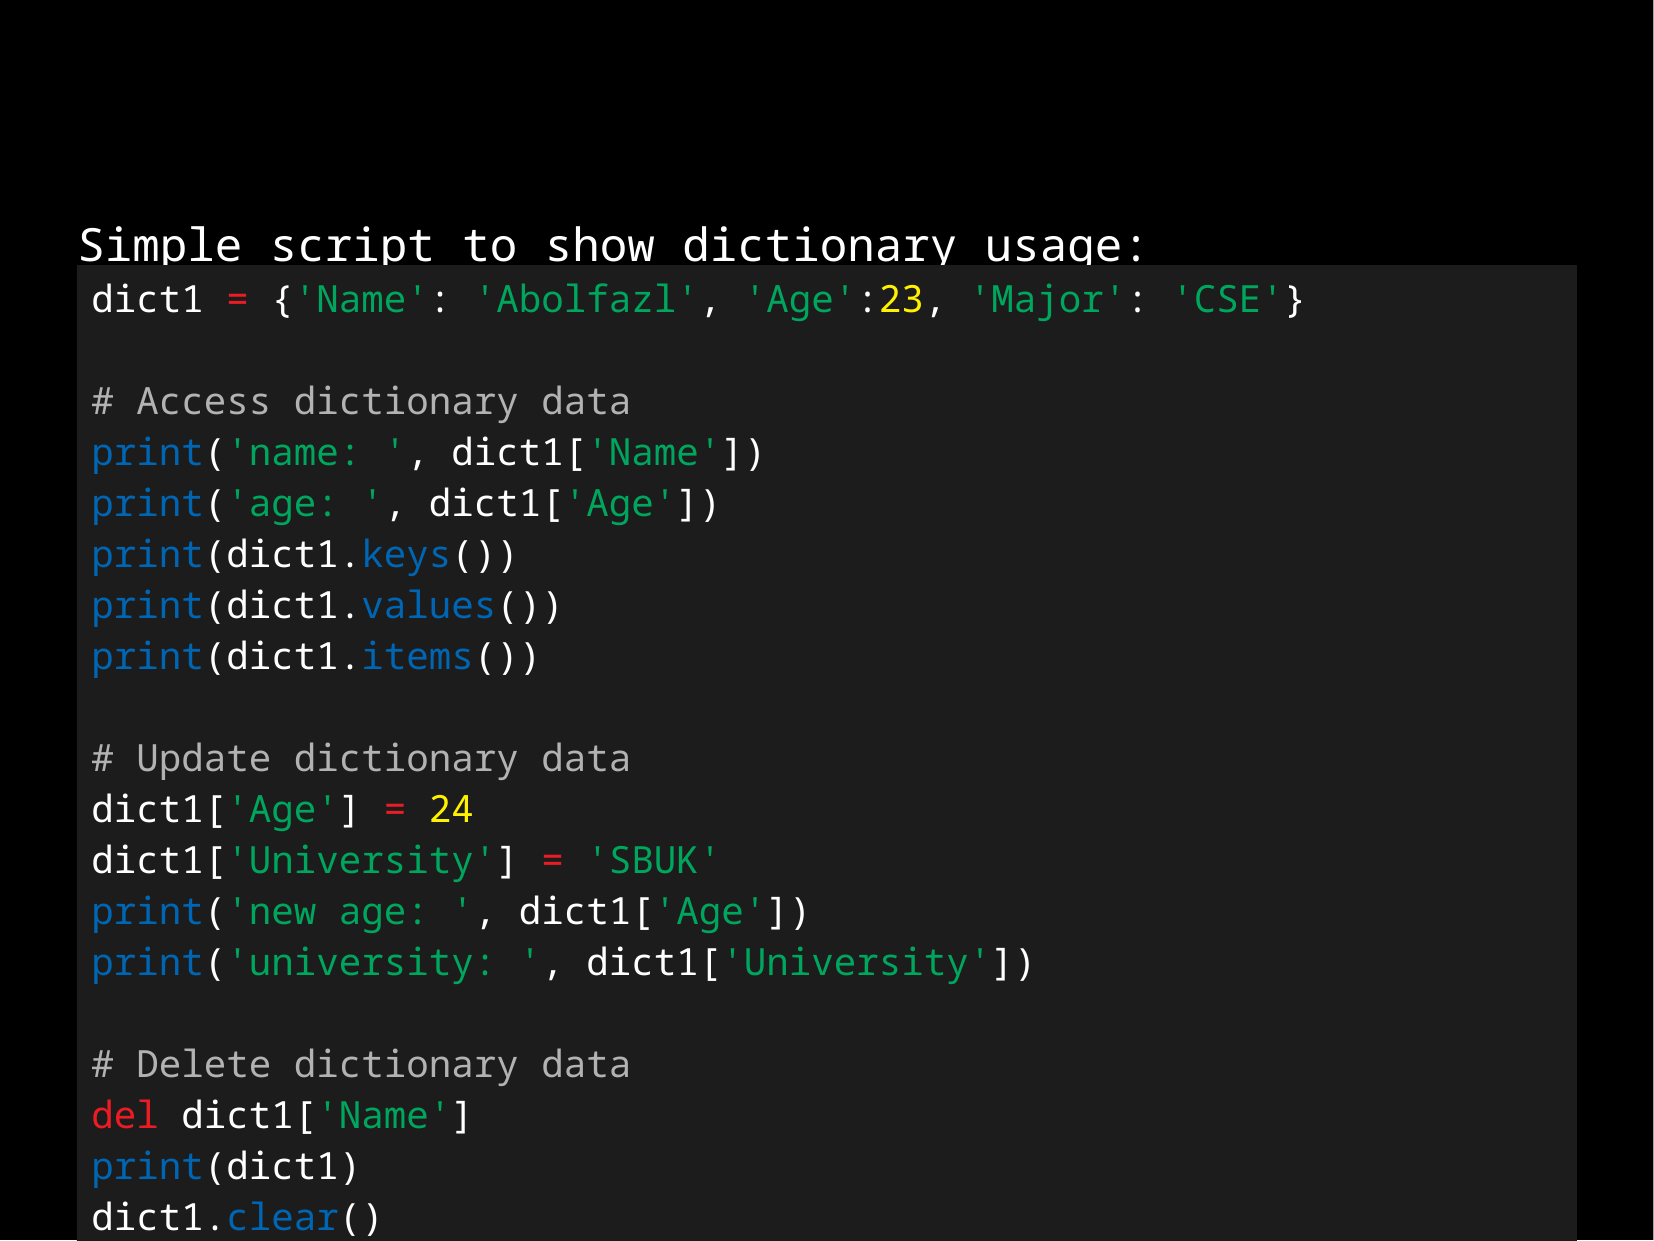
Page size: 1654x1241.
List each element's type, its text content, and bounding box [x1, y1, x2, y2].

text_box dict1 = {'Name': 'Abolfazl', 'Age':23, 'Major': 'CSE'} # Access dictionary data print('name: ', dict1['Name']) print('age: ', dict1['Age']) print(dict1.keys()) print(dict1.values()) print(dict1.items()) # Update dictionary data dict1['Age'] = 24 dict1['University'] = 'SBUK' print('new age: ', dict1['Age']) print('university: ', dict1['University']) # Delete dictionary data del dict1['Name'] print(dict1) dict1.clear() print(dict1) [76, 265, 1577, 1035]
text_box Simple script to show dictionary usage: [62, 205, 1591, 271]
